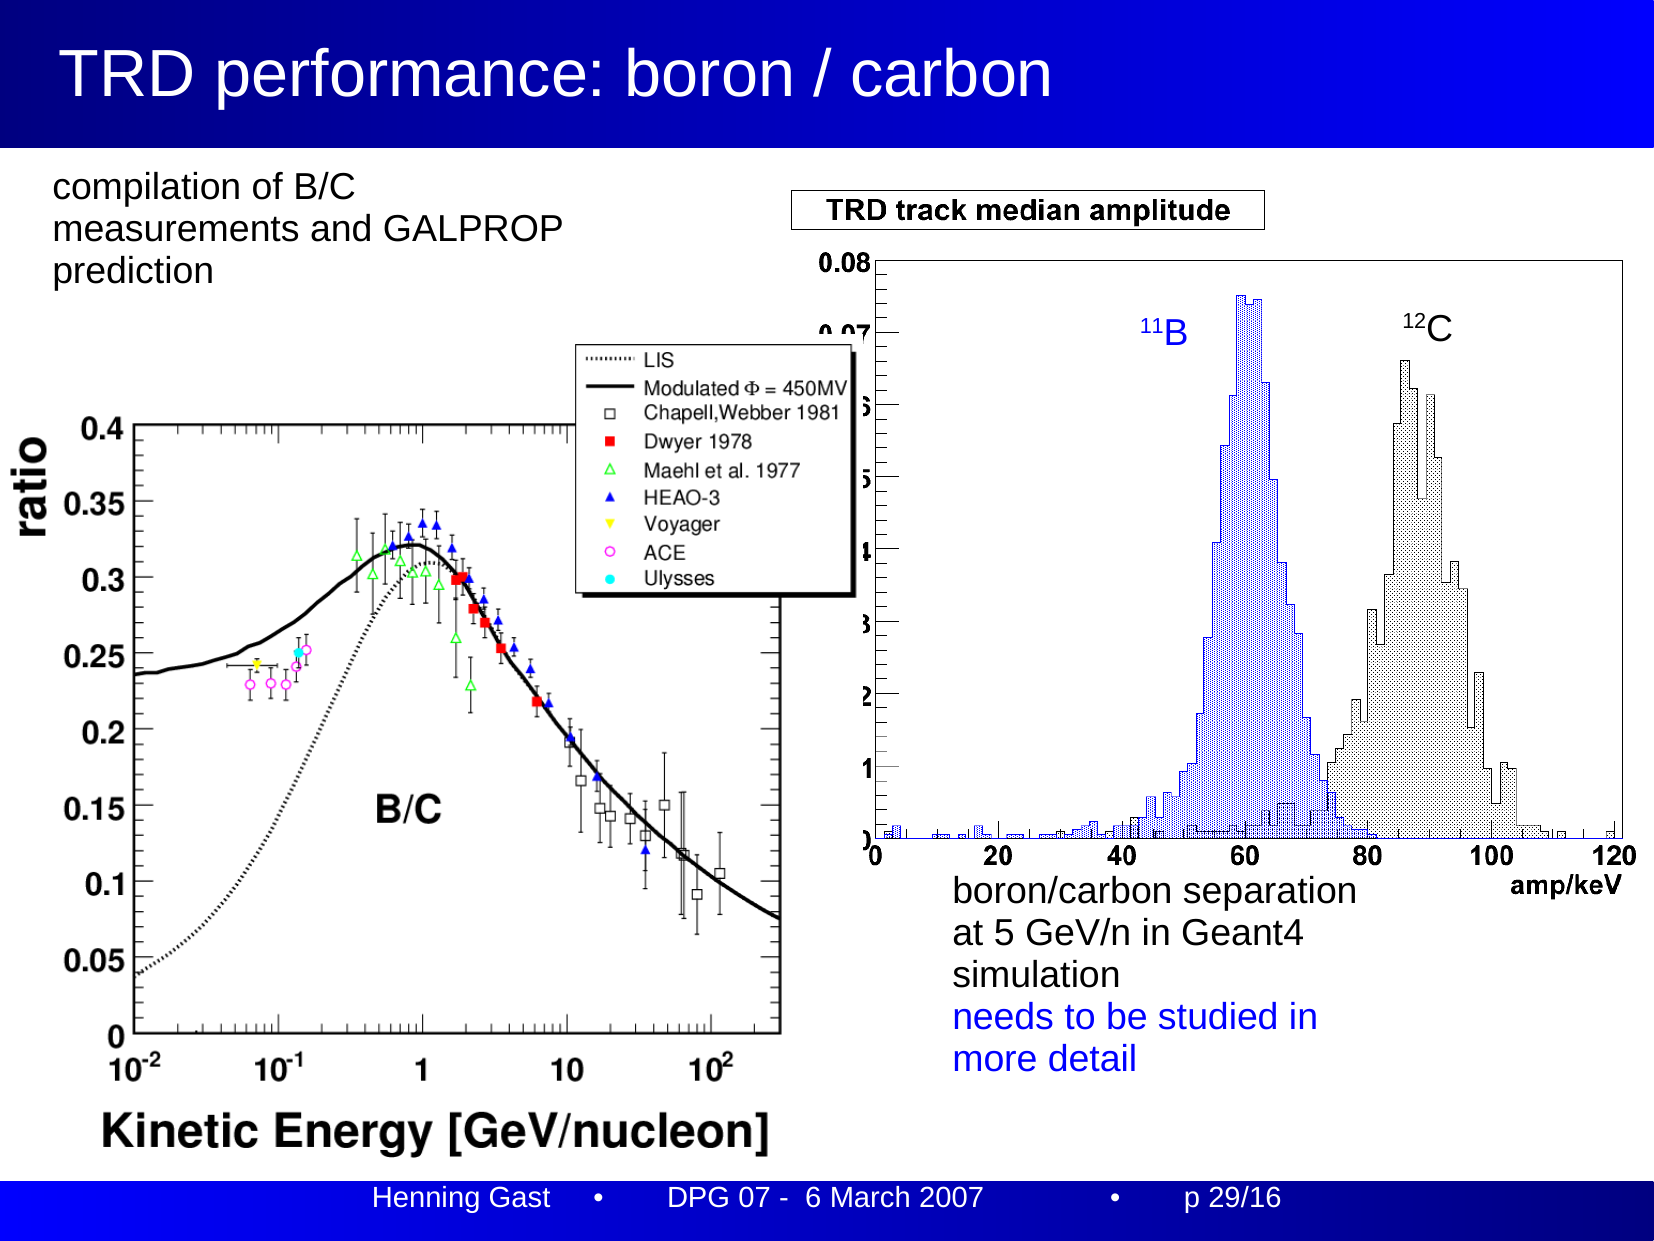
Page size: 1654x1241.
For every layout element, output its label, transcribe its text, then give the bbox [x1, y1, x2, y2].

picture [0, 187, 1651, 1163]
title TRD performance: boron / carbon [0, 0, 1654, 148]
text_box compilation of B/C measurements and GALPROP prediction [37, 157, 601, 341]
text_box boron/carbon separation at 5 GeV/n in Geant4 simulation needs to be studied in more detail [937, 862, 1410, 1157]
text_box 12C [1387, 300, 1506, 371]
text_box 11B [1125, 304, 1244, 376]
